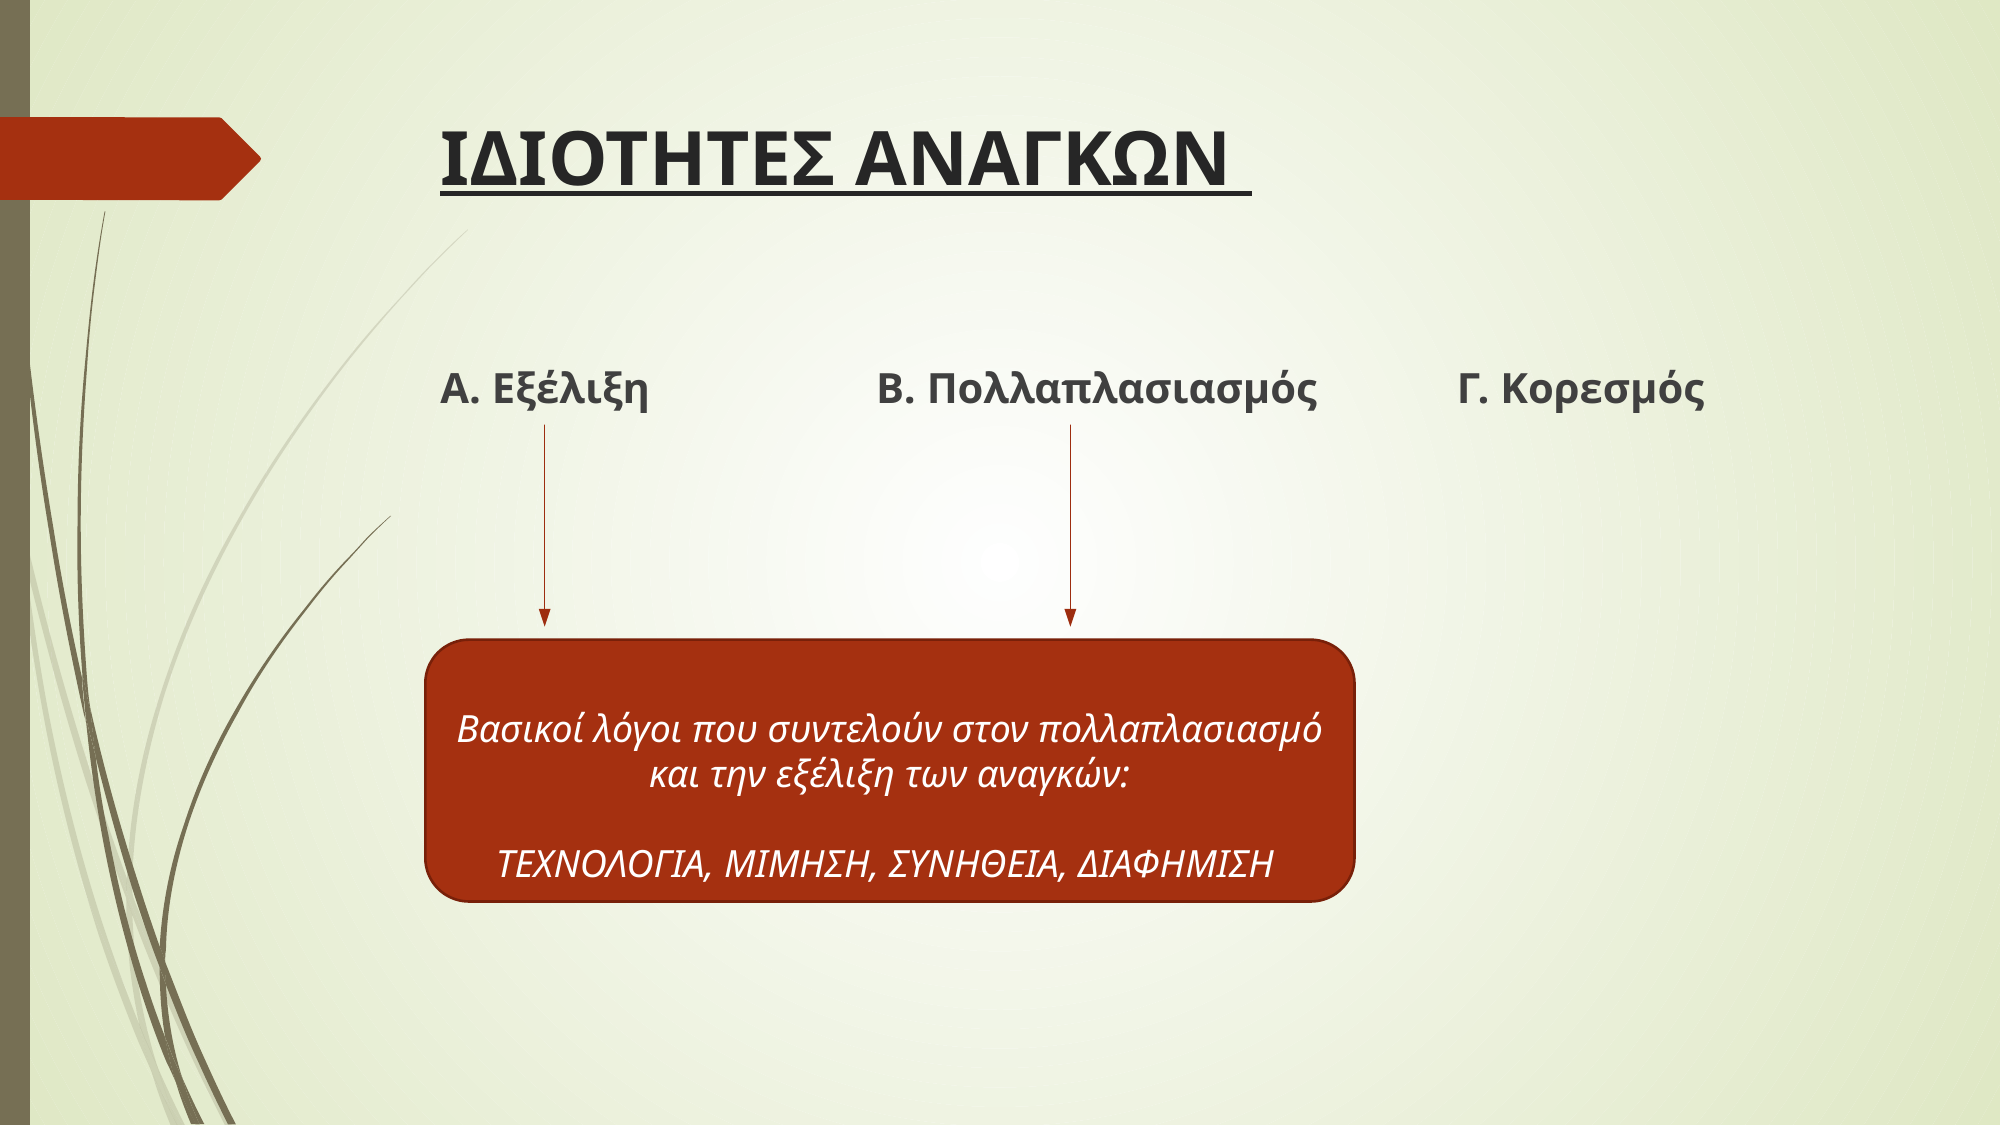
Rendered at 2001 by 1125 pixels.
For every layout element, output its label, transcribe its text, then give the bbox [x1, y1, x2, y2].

text_box Βασικοί λόγοι που συντελούν στον πολλαπλασιασμό και την εξέλιξη των αναγκών: ΤΕΧΝΟΛΟΓΙΑ, ΜΙΜΗΣΗ, ΣΥΝΗΘΕΙΑ, ΔΙΑΦΗΜΙΣΗ [425, 639, 1355, 902]
title ΙΔΙΟΤΗΤΕΣ ΑΝΑΓΚΩΝ [425, 102, 1888, 313]
list Α. Εξέλιξη Β. Πολλαπλασιασμός Γ. Κορεσμός [425, 354, 1888, 975]
